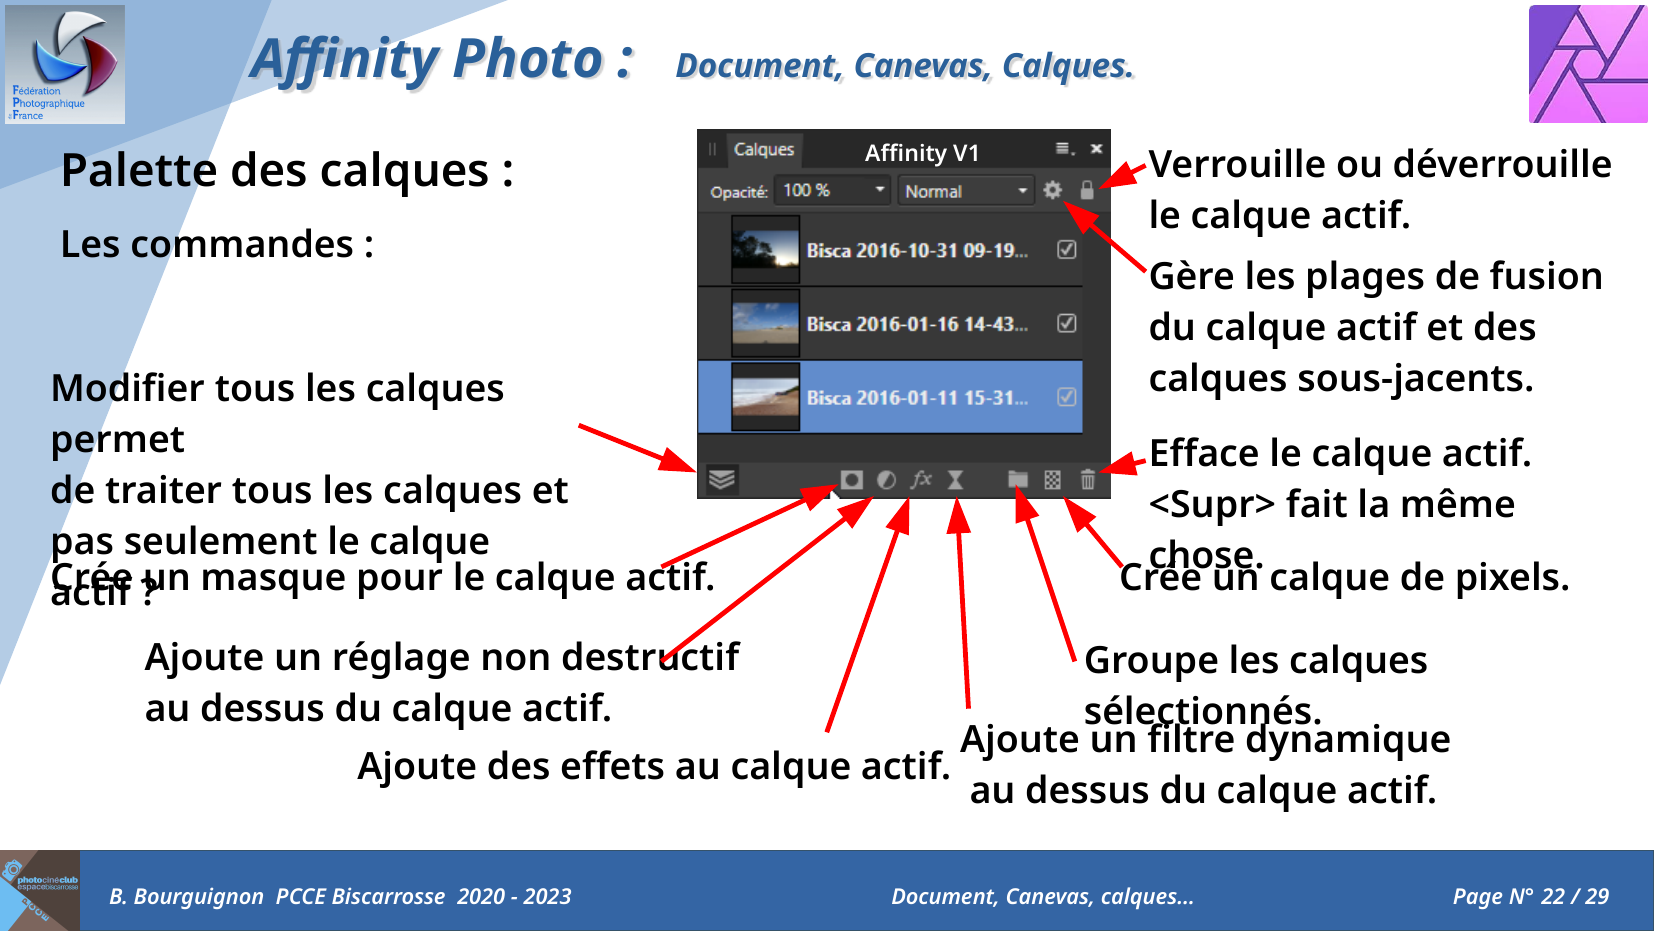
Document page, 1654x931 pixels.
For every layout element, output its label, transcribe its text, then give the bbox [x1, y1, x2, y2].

picture [5, 5, 125, 124]
text_box Modifier tous les calques permet de traiter tous les calques et pas seulement le calque actif ? [35, 354, 591, 512]
text_box Efface le calque actif. <Supr> fait la même chose. [1133, 419, 1630, 529]
picture [0, 850, 80, 931]
text_box Gère les plages de fusion du calque actif et des calques sous-jacents. [1133, 242, 1630, 399]
picture [697, 129, 1111, 499]
picture [1529, 5, 1648, 123]
text_box Verrouille ou déverrouille le calque actif. [1133, 129, 1630, 240]
text_box Ajoute un filtre dynamique au dessus du calque actif. [945, 705, 1404, 815]
text_box Groupe les calques sélectionnés. [1068, 625, 1642, 689]
text_box Ajoute des effets au calque actif. [342, 732, 887, 795]
text_box Affinity V1 [850, 129, 1040, 174]
text_box Palette des calques : Les commandes : [45, 129, 662, 272]
text_box Crée un calque de pixels. [1104, 543, 1531, 606]
text_box Ajoute un réglage non destructif au dessus du calque actif. [129, 622, 686, 733]
text_box Crée un masque pour le calque actif. [35, 543, 646, 606]
